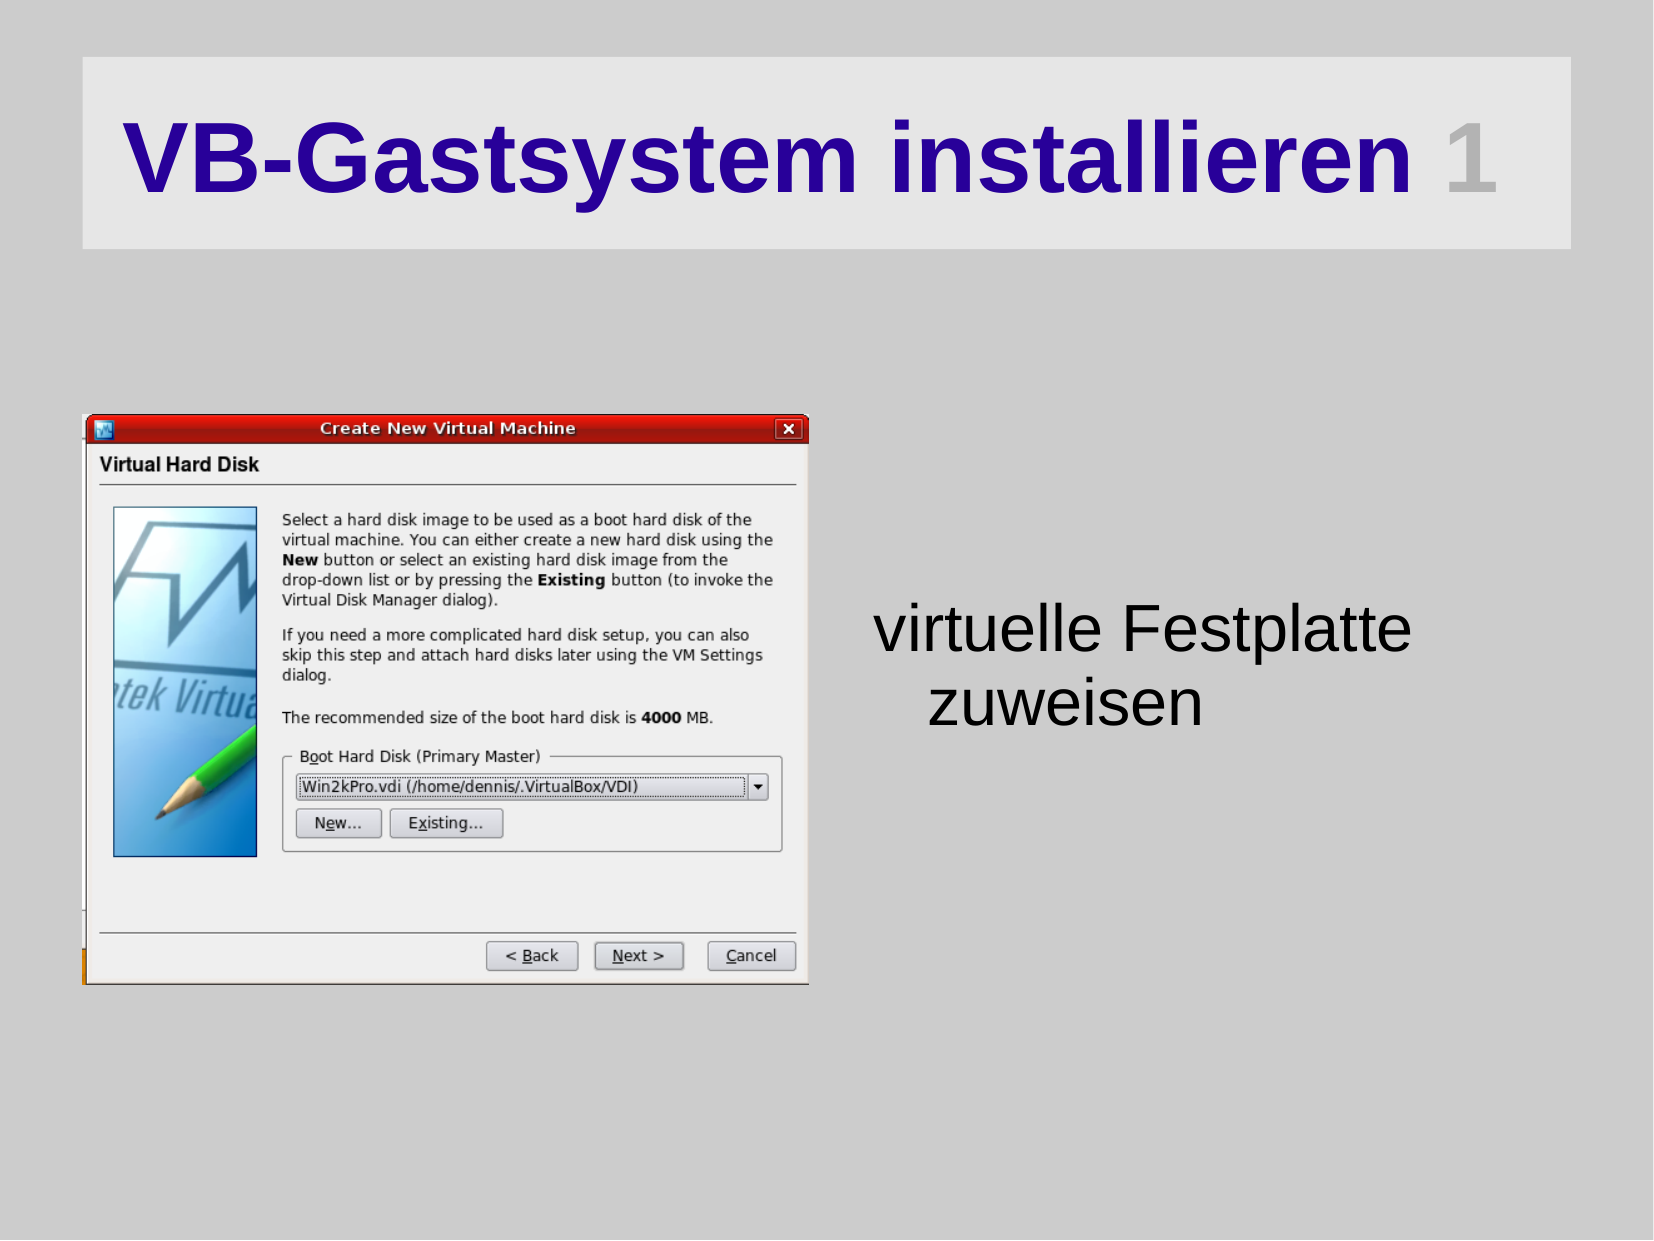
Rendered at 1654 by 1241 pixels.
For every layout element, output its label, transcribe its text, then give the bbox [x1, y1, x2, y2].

list virtuelle Festplatte zuweisen [856, 590, 1583, 773]
picture [82, 414, 809, 985]
title VB-Gastsystem installieren 1 [82, 56, 1571, 250]
